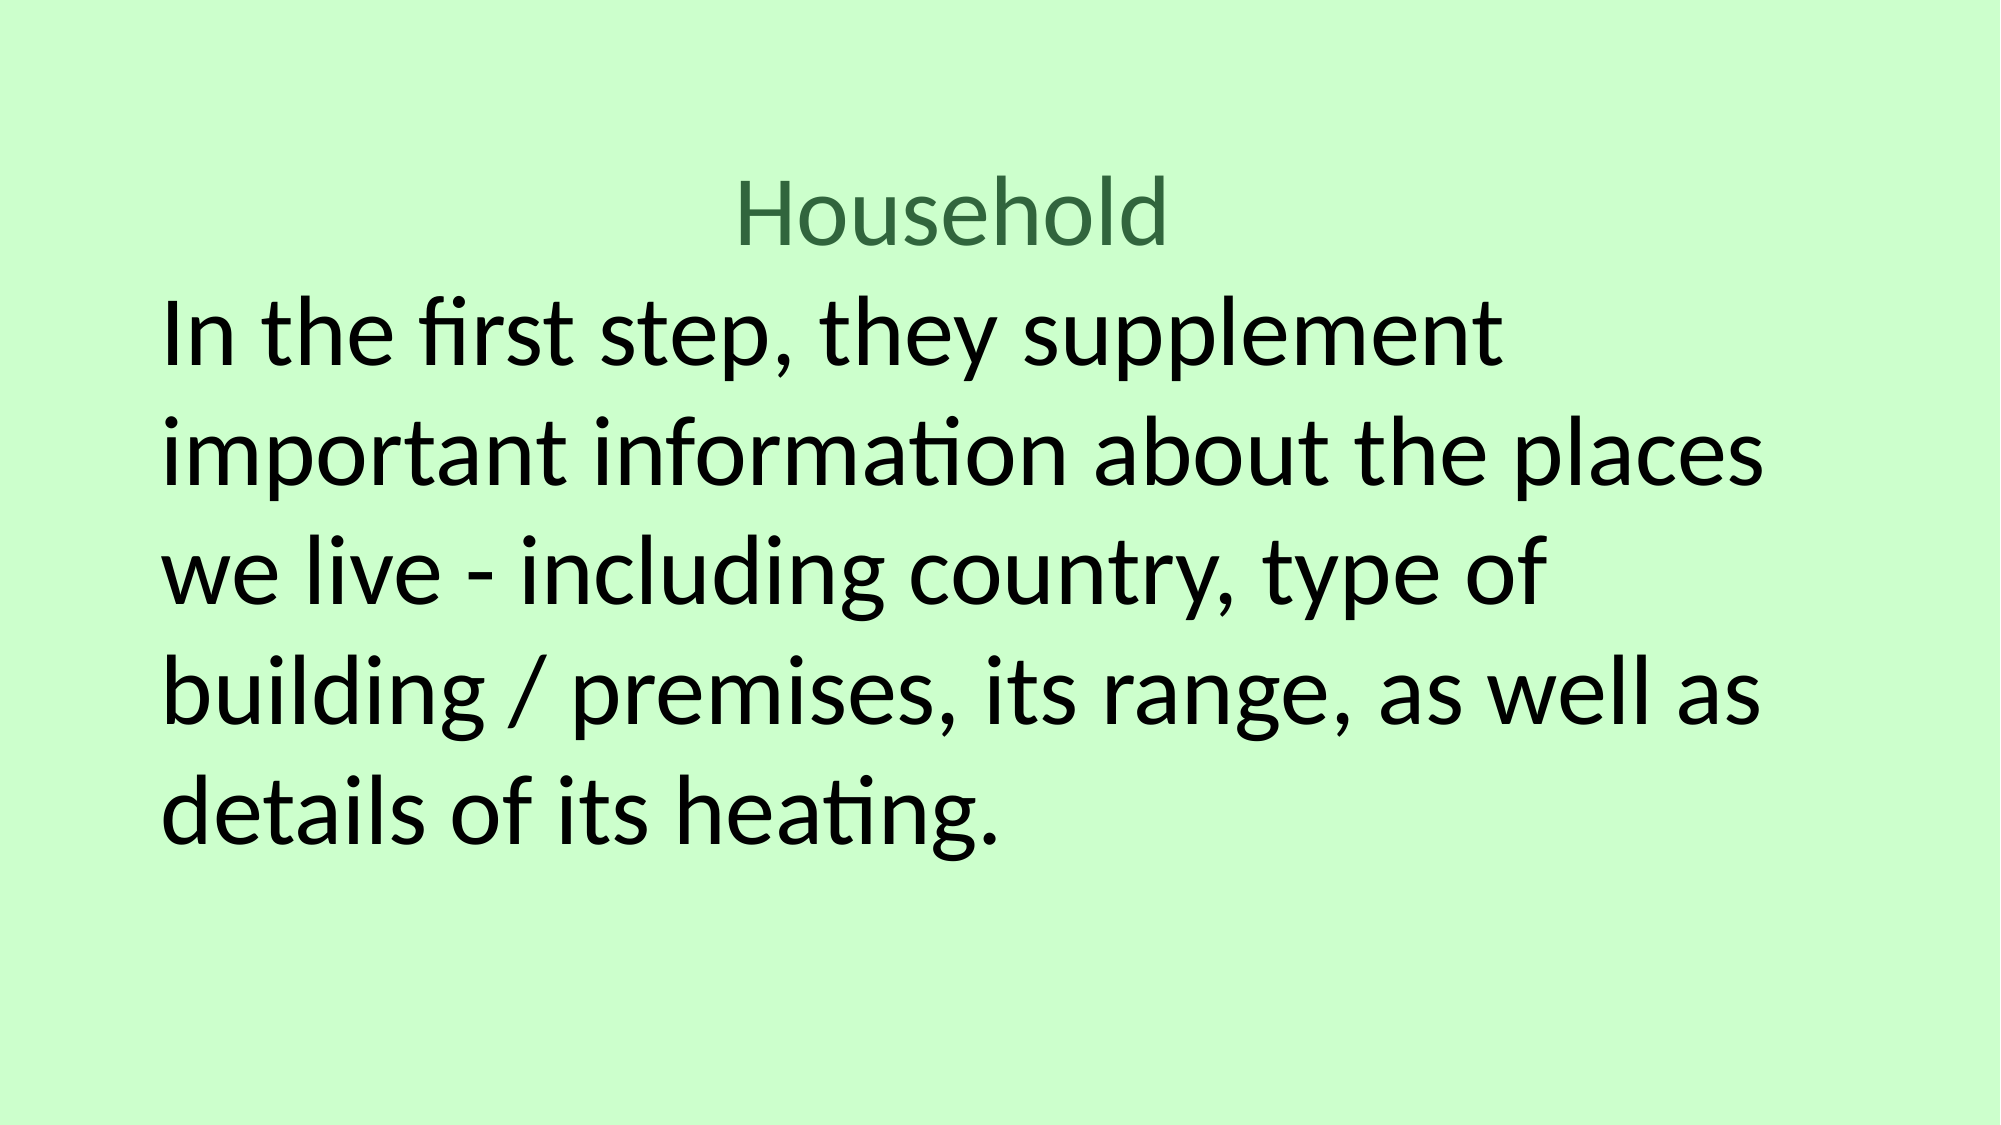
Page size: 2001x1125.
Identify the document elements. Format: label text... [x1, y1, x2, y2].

text_box Household In the first step, they supplement important information about the places we live - including country, type of building / premises, its range, as well as details of its heating. [145, 92, 1796, 881]
